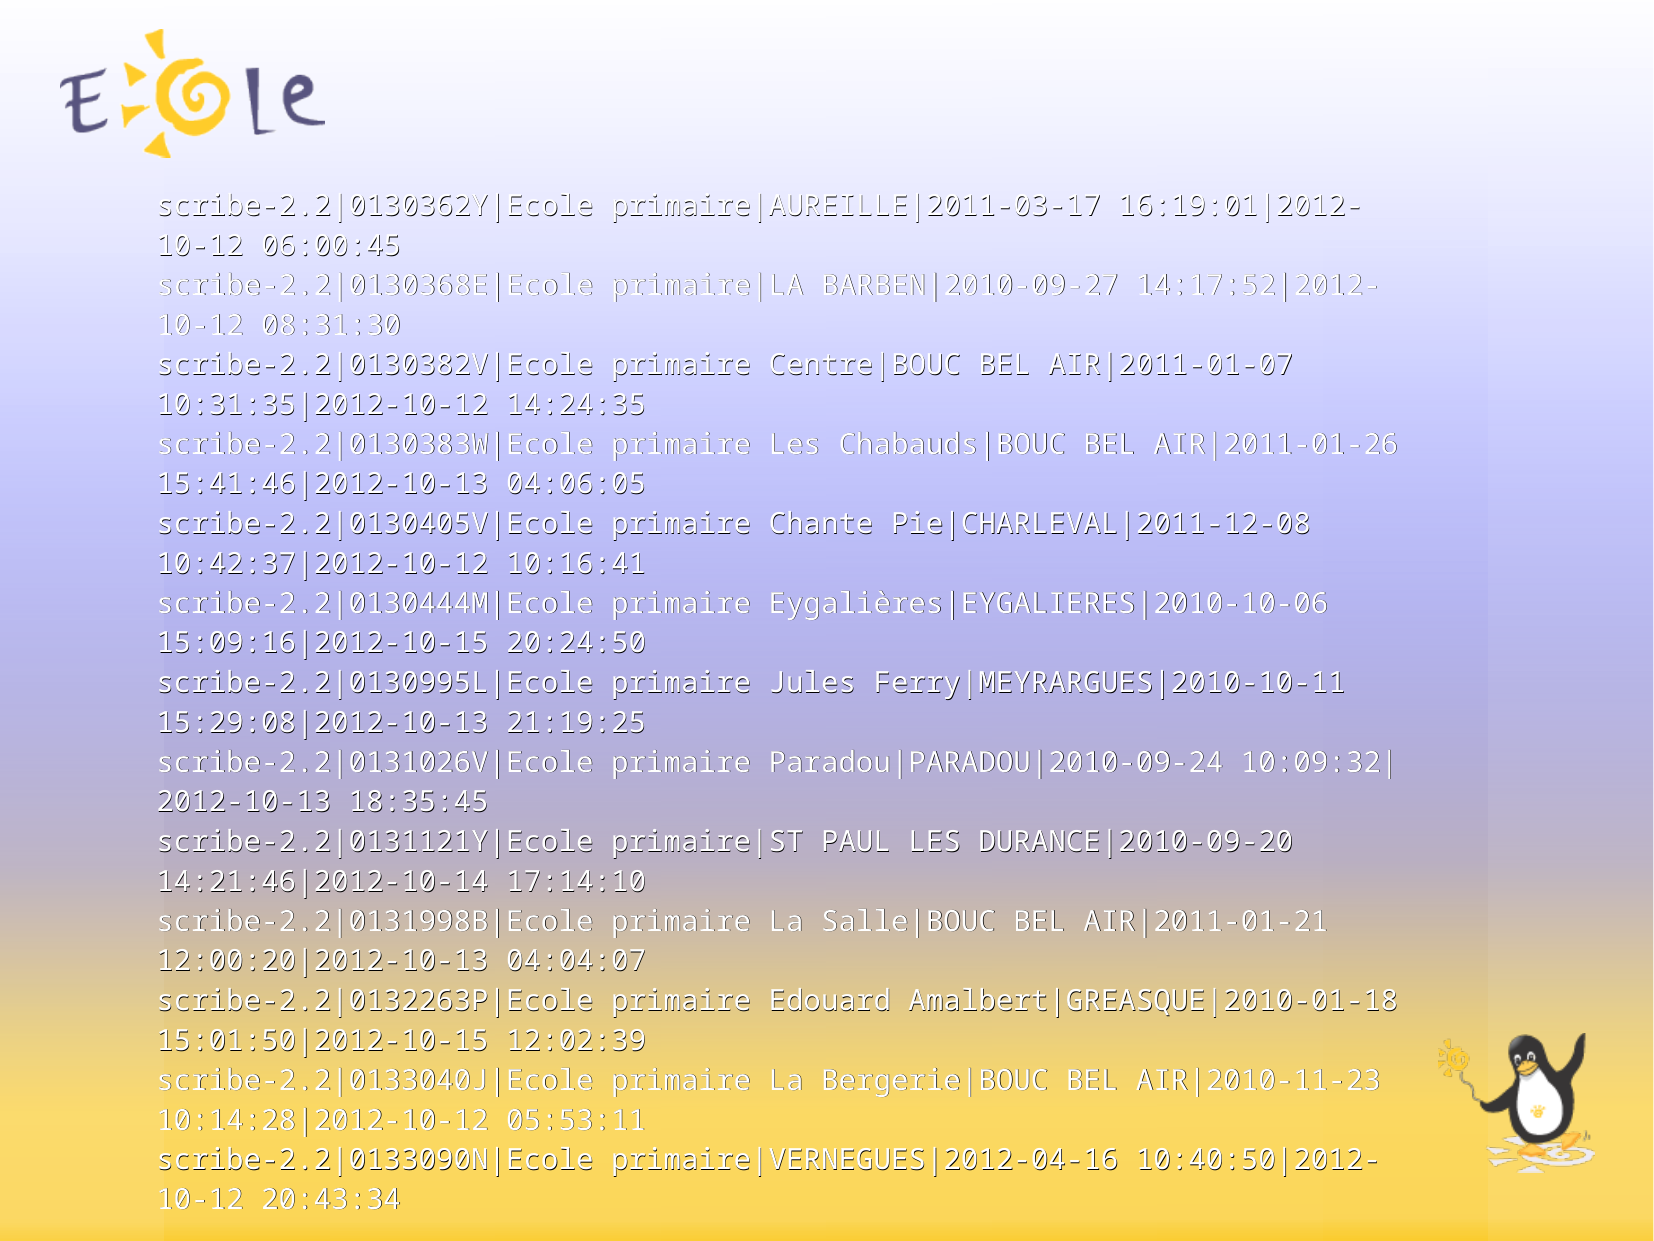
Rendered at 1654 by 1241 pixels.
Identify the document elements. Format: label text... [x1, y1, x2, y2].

text_box scribe-2.2|0130362Y|Ecole primaire|AUREILLE|2011-03-17 16:19:01|2012-10-12 06:00:45 scribe-2.2|0130368E|Ecole primaire|LA BARBEN|2010-09-27 14:17:52|2012-10-12 08:31:30 scribe-2.2|0130382V|Ecole primaire Centre|BOUC BEL AIR|2011-01-07 10:31:35|2012-10-12 14:24:35 scribe-2.2|0130383W|Ecole primaire Les Chabauds|BOUC BEL AIR|2011-01-26 15:41:46|2012-10-13 04:06:05 scribe-2.2|0130405V|Ecole primaire Chante Pie|CHARLEVAL|2011-12-08 10:42:37|2012-10-12 10:16:41 scribe-2.2|0130444M|Ecole primaire Eygalières|EYGALIERES|2010-10-06 15:09:16|2012-10-15 20:24:50 scribe-2.2|0130995L|Ecole primaire Jules Ferry|MEYRARGUES|2010-10-11 15:29:08|2012-10-13 21:19:25 scribe-2.2|0131026V|Ecole primaire Paradou|PARADOU|2010-09-24 10:09:32|2012-10-13 18:35:45 scribe-2.2|0131121Y|Ecole primaire|ST PAUL LES DURANCE|2010-09-20 14:21:46|2012-10-14 17:14:10 scribe-2.2|0131998B|Ecole primaire La Salle|BOUC BEL AIR|2011-01-21 12:00:20|2012-10-13 04:04:07 scribe-2.2|0132263P|Ecole primaire Edouard Amalbert|GREASQUE|2010-01-18 15:01:50|2012-10-15 12:02:39 scribe-2.2|0133040J|Ecole primaire La Bergerie|BOUC BEL AIR|2010-11-23 10:14:28|2012-10-12 05:53:11 scribe-2.2|0133090N|Ecole primaire|VERNEGUES|2012-04-16 10:40:50|2012-10-12 20:43:34 [137, 177, 1418, 1083]
picture [0, 0, 1654, 1241]
